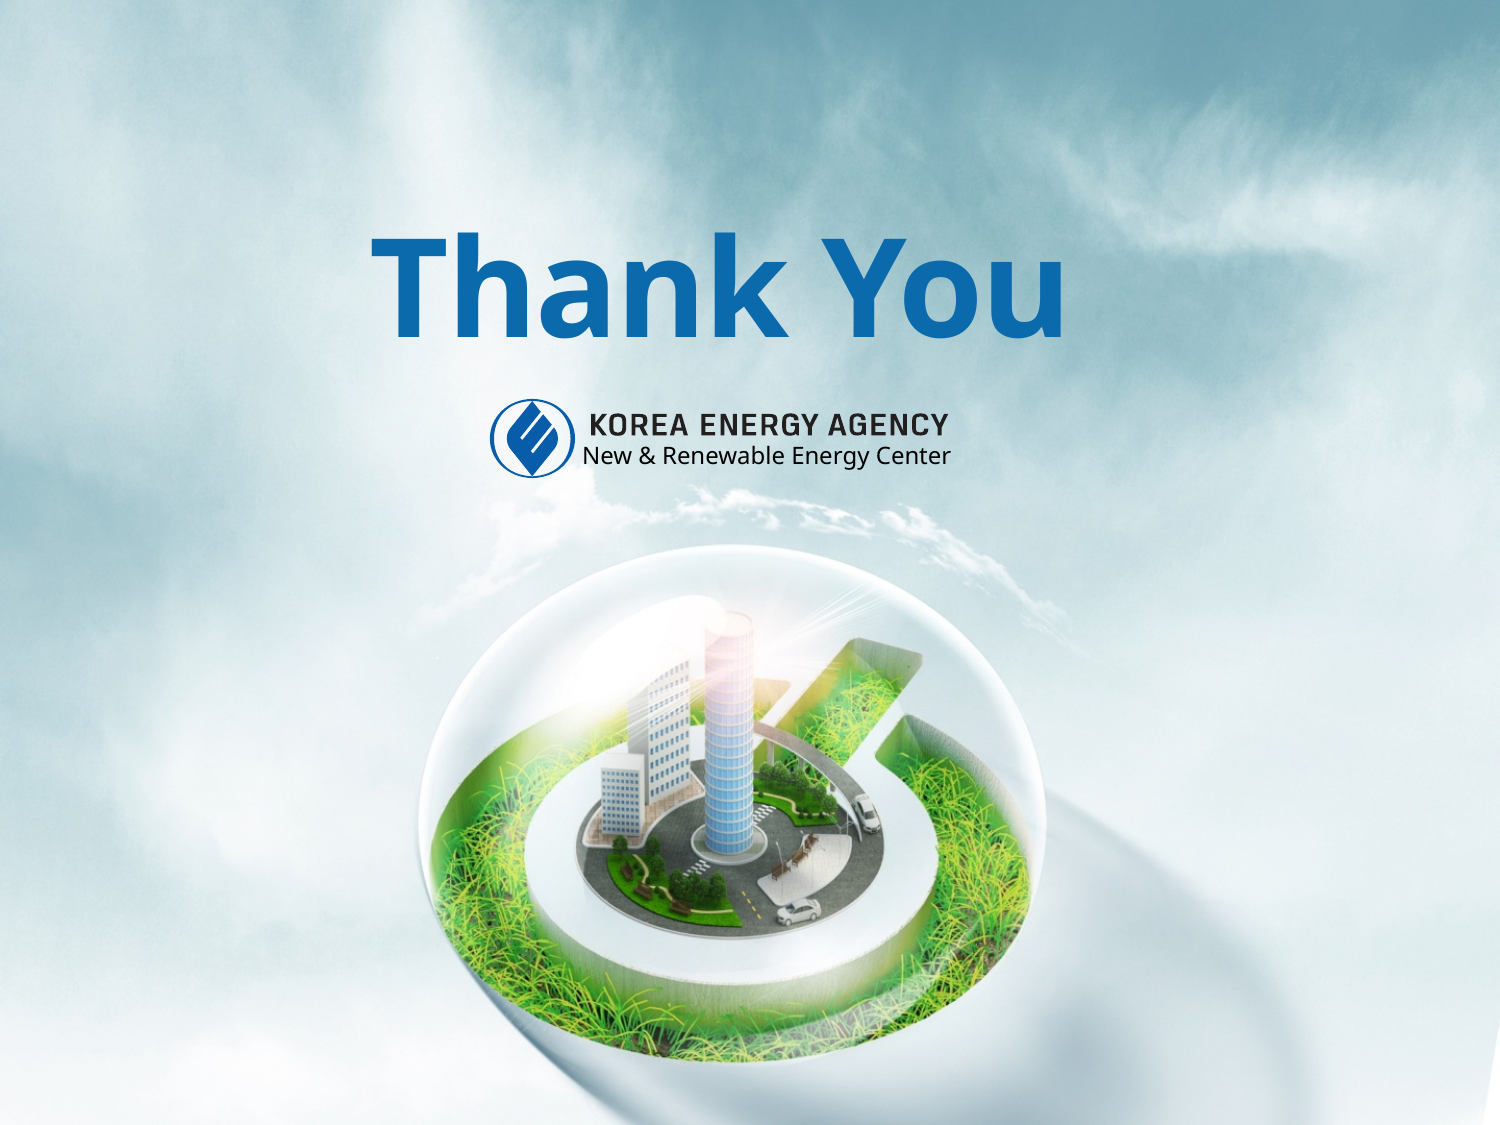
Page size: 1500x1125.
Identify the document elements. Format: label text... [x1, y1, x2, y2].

text_box [782, 413, 799, 436]
text_box [669, 413, 688, 436]
text_box [930, 413, 949, 436]
text_box [591, 413, 607, 436]
text_box [801, 413, 819, 436]
text_box [761, 413, 779, 436]
text_box [912, 413, 929, 436]
text_box [742, 413, 757, 436]
text_box [849, 413, 866, 436]
text_box [489, 398, 576, 479]
text_box [720, 413, 737, 436]
text_box [609, 413, 627, 436]
text_box [828, 413, 847, 436]
picture [0, 0, 1500, 1125]
text_box [701, 413, 716, 436]
text_box [871, 413, 886, 436]
text_box [631, 413, 649, 436]
text_box [652, 413, 667, 436]
text_box Thank You [321, 200, 1120, 366]
text_box [890, 413, 907, 436]
text_box New & Renewable Energy Center [582, 440, 952, 470]
